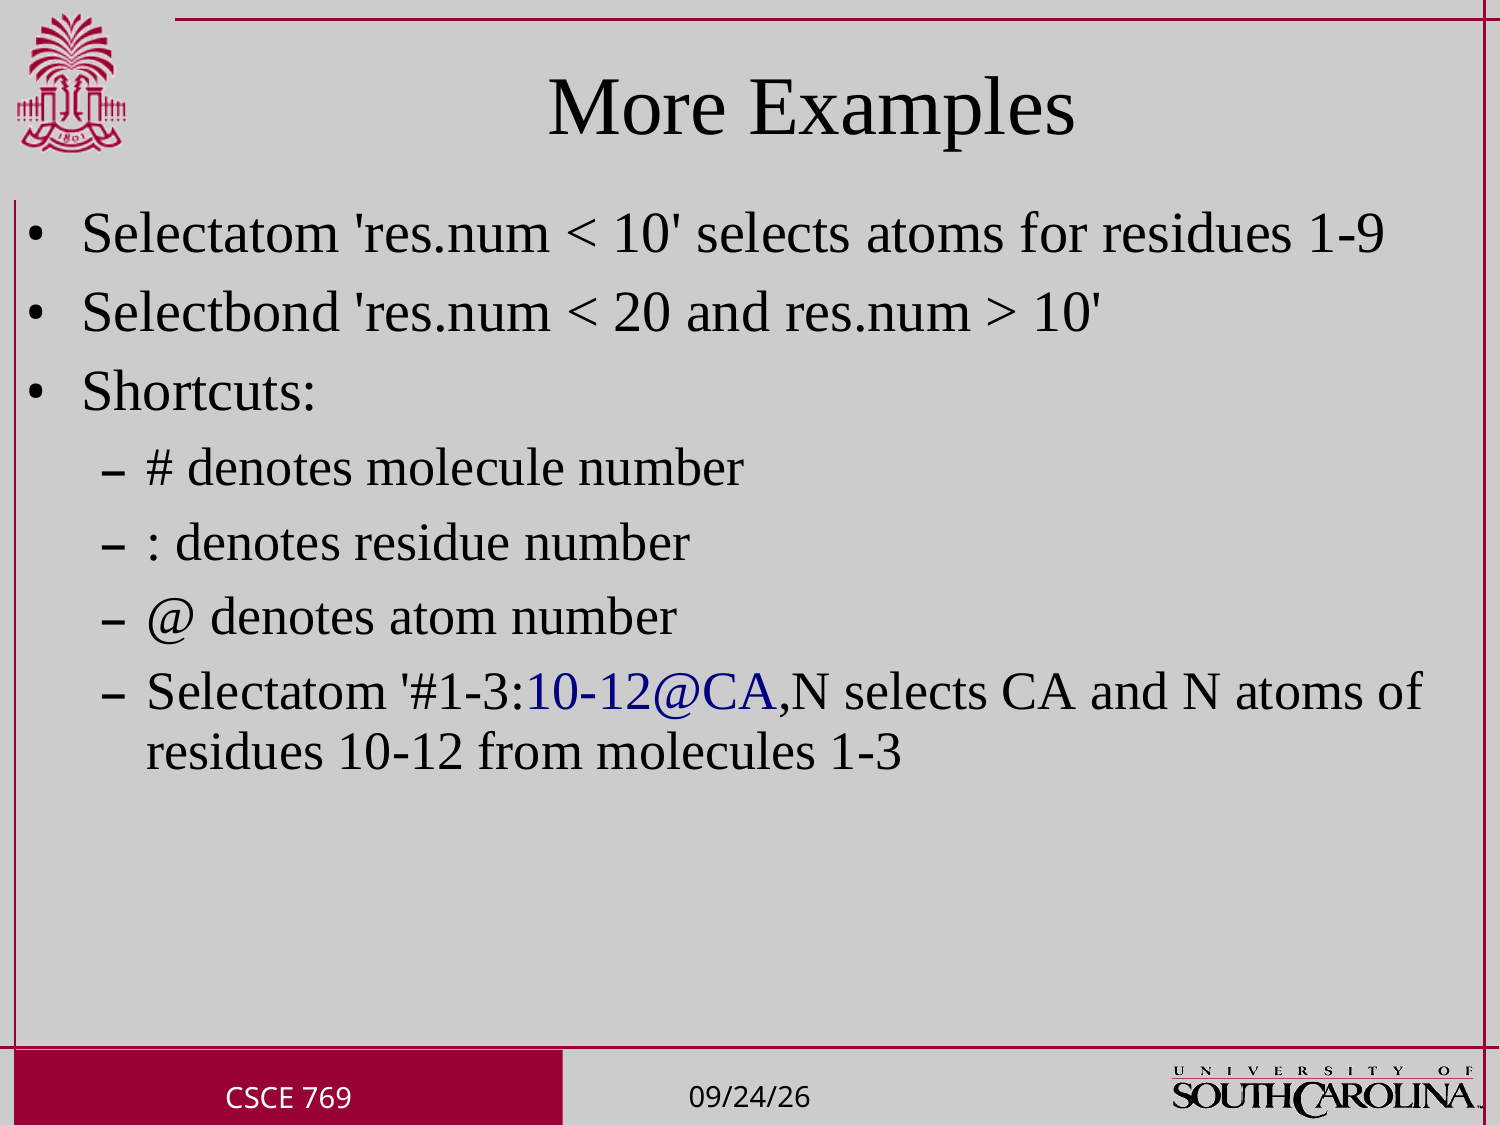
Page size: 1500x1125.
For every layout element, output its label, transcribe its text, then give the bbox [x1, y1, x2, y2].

picture [12, 12, 131, 155]
title More Examples [174, 32, 1450, 181]
picture [1162, 1049, 1483, 1125]
list Selectatom 'res.num < 10' selects atoms for residues 1-9 Selectbond 'res.num < 20 and res.num > 10' Shortcuts: # denotes molecule number : denotes residue number @ denotes atom number Selectatom '#1-3:10-12@CA,N selects CA and N atoms of residues 10-12 from molecules 1-3 [24, 200, 1476, 998]
